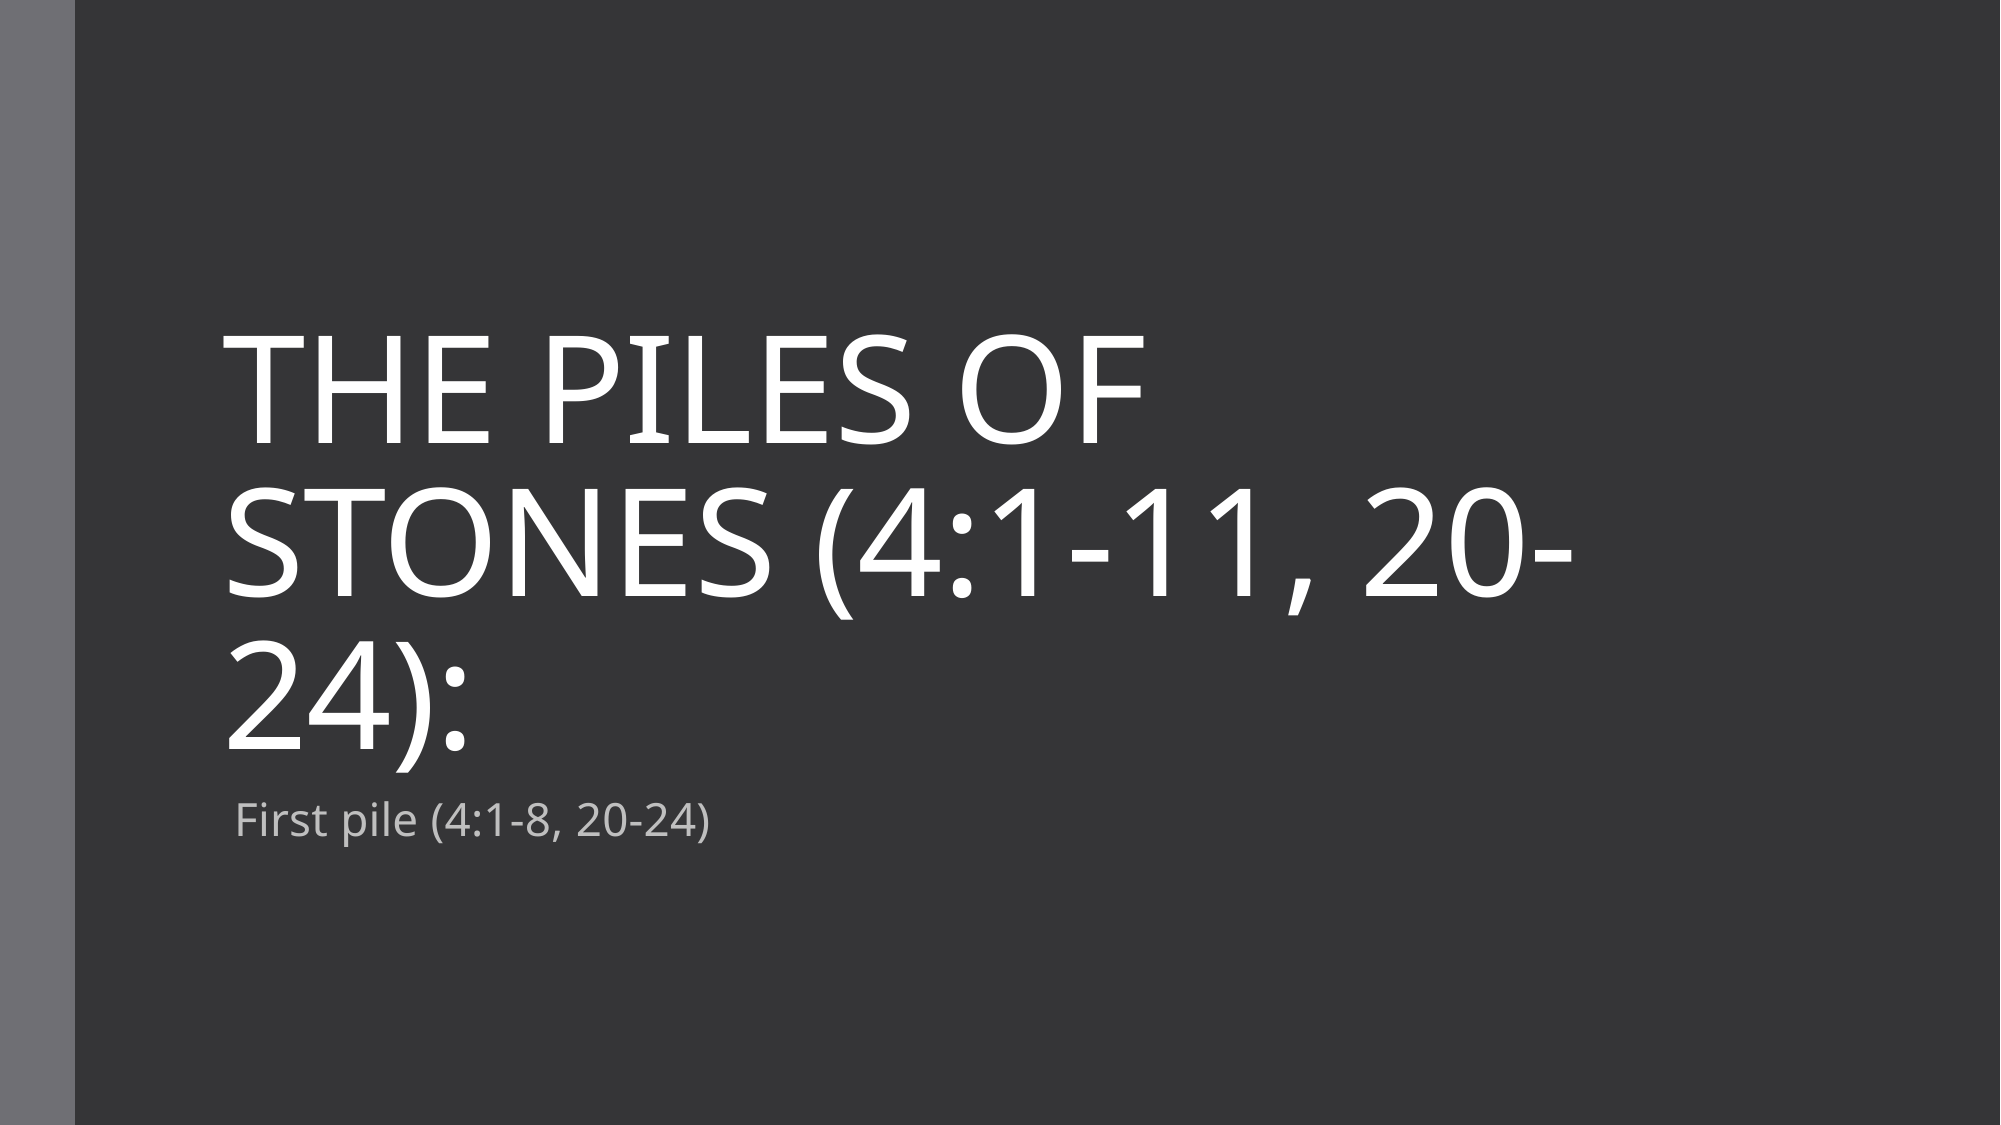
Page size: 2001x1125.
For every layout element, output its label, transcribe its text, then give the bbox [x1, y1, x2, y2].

title THE PILES OF STONES (4:1-11, 20-24): [206, 124, 1752, 787]
subtitle First pile (4:1-8, 20-24) [206, 787, 1752, 1066]
